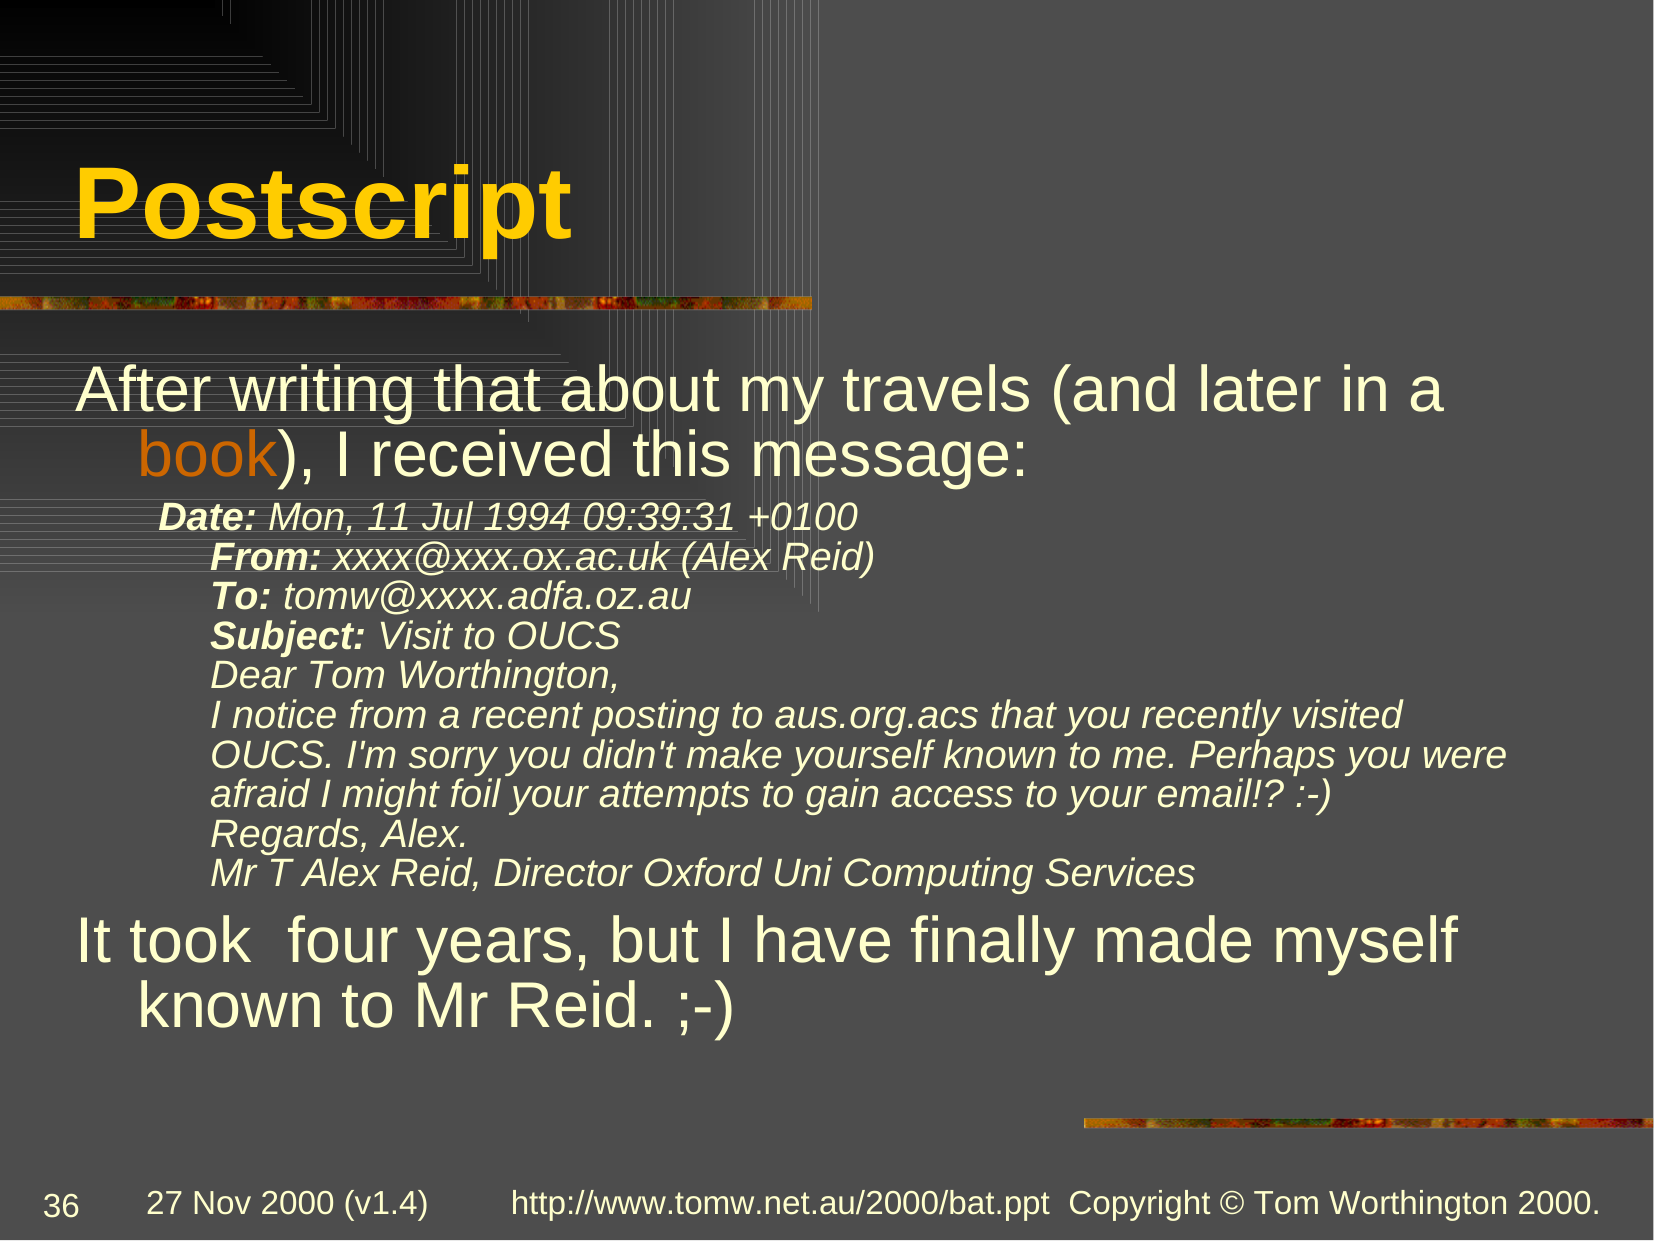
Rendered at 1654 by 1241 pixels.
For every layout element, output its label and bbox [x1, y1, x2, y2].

picture [1084, 1117, 1654, 1131]
picture [0, 295, 812, 314]
